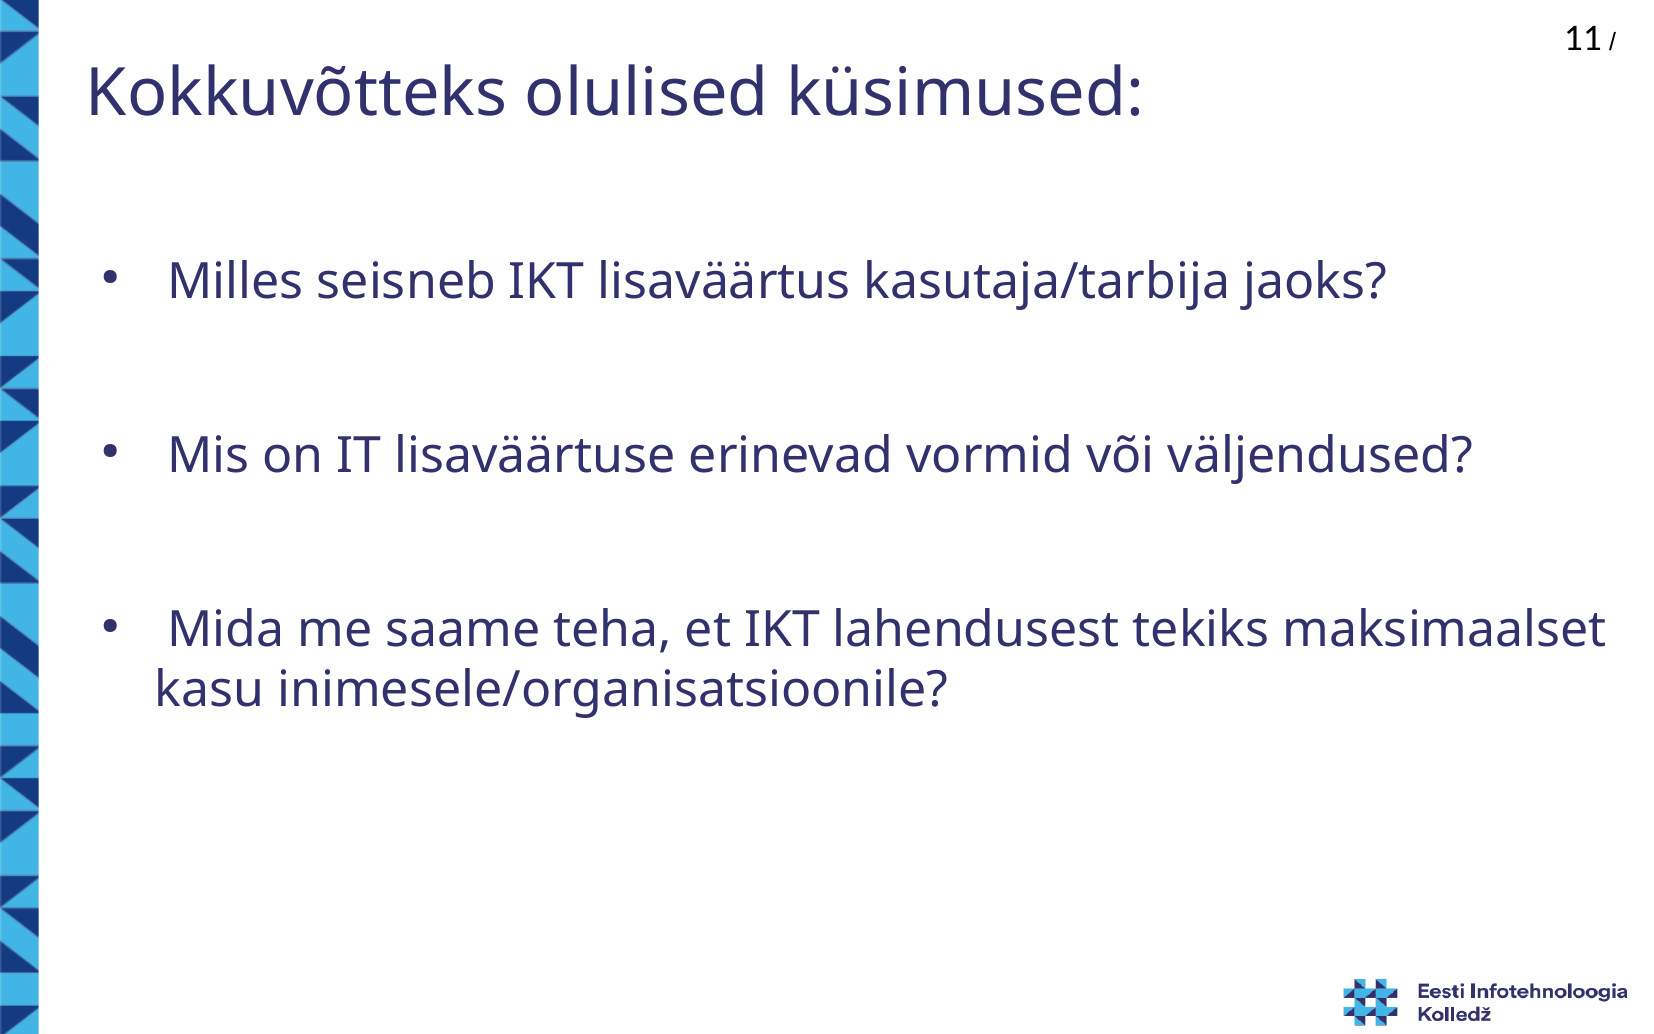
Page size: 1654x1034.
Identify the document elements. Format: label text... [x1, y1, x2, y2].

list Milles seisneb IKT lisaväärtus kasutaja/tarbija jaoks? Mis on IT lisaväärtuse erinevad vormid või väljendused? Mida me saame teha, et IKT lahendusest tekiks maksimaalset kasu inimesele/organisatsioonile? [68, 153, 1630, 957]
title Kokkuvõtteks olulised küsimused: [70, 41, 1630, 130]
